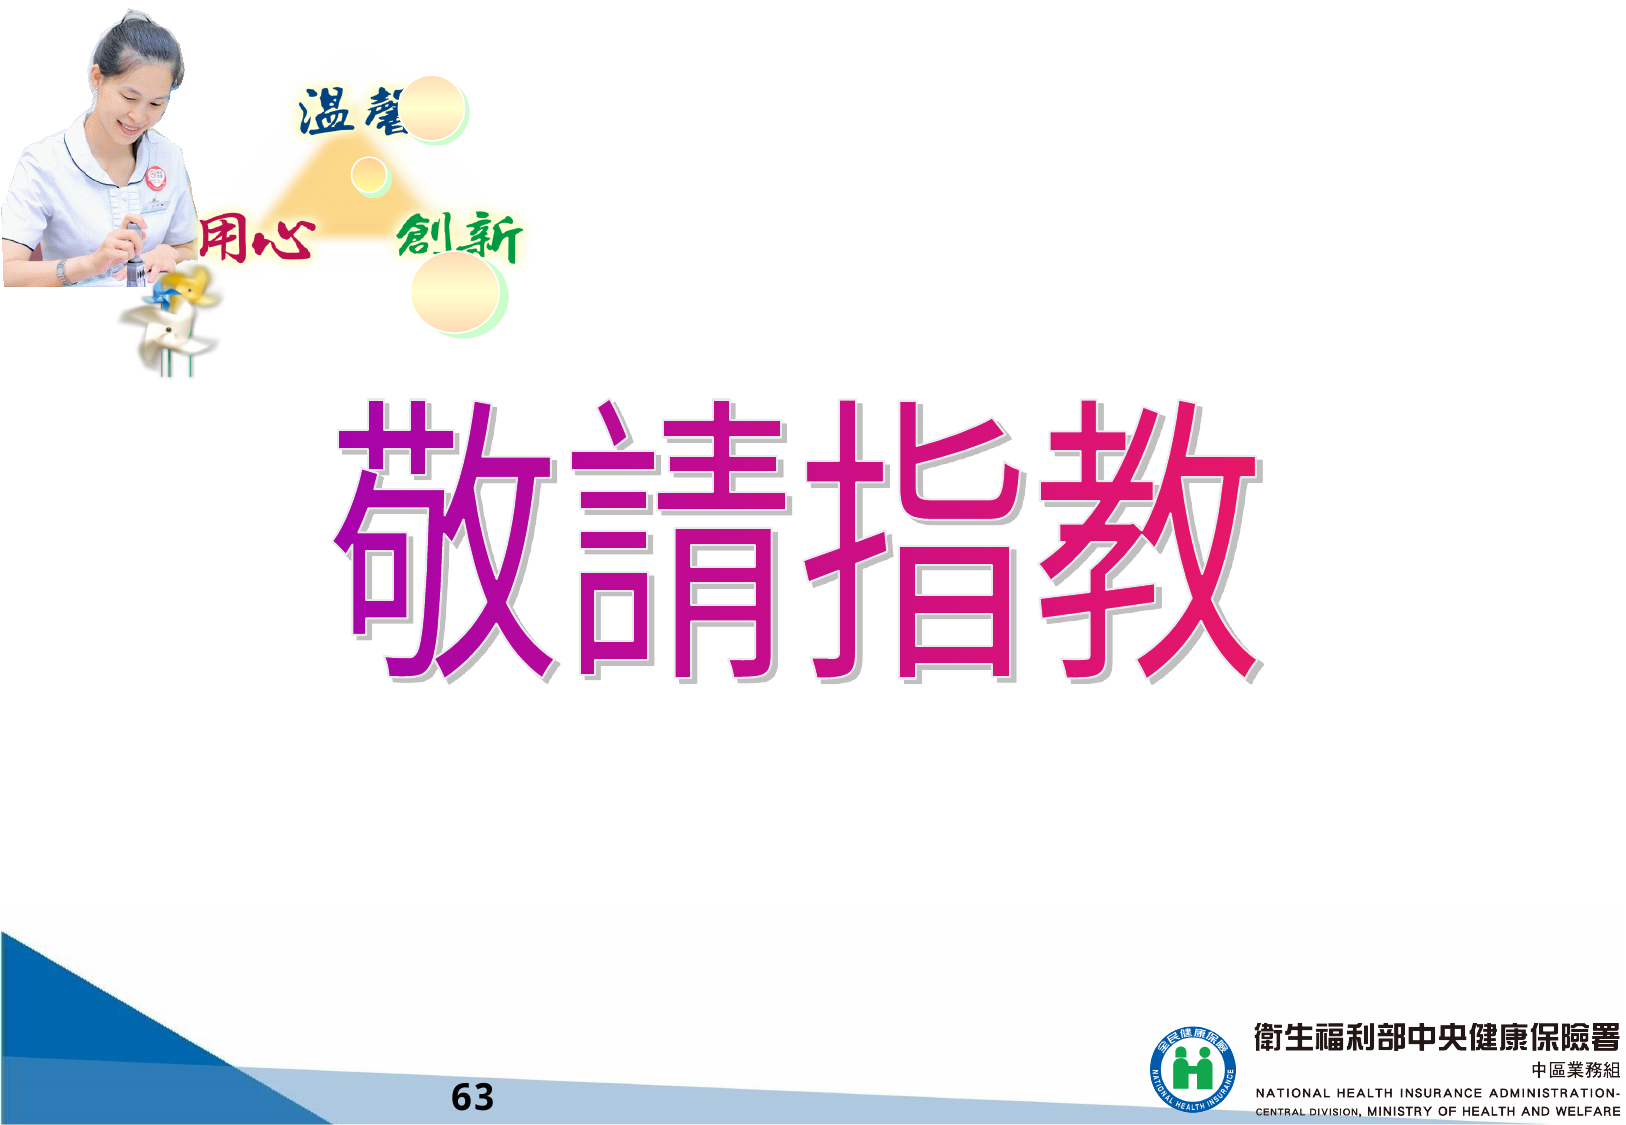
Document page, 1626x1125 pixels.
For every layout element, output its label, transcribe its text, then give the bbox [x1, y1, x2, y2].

text_box 敬請指教 [656, 399, 787, 511]
text_box 敬請指教 [580, 571, 649, 675]
text_box 敬請指教 [331, 399, 555, 680]
text_box 敬請指教 [580, 491, 648, 510]
text_box 敬請指教 [580, 531, 648, 550]
text_box 敬請指教 [674, 527, 772, 679]
text_box [435, 1065, 815, 1125]
text_box 敬請指教 [899, 545, 1010, 679]
text_box 敬請指教 [1038, 399, 1258, 680]
text_box 敬請指教 [596, 398, 628, 449]
text_box 敬請指教 [899, 400, 1021, 520]
text_box 敬請指教 [570, 451, 655, 470]
text_box 敬請指教 [803, 399, 888, 679]
